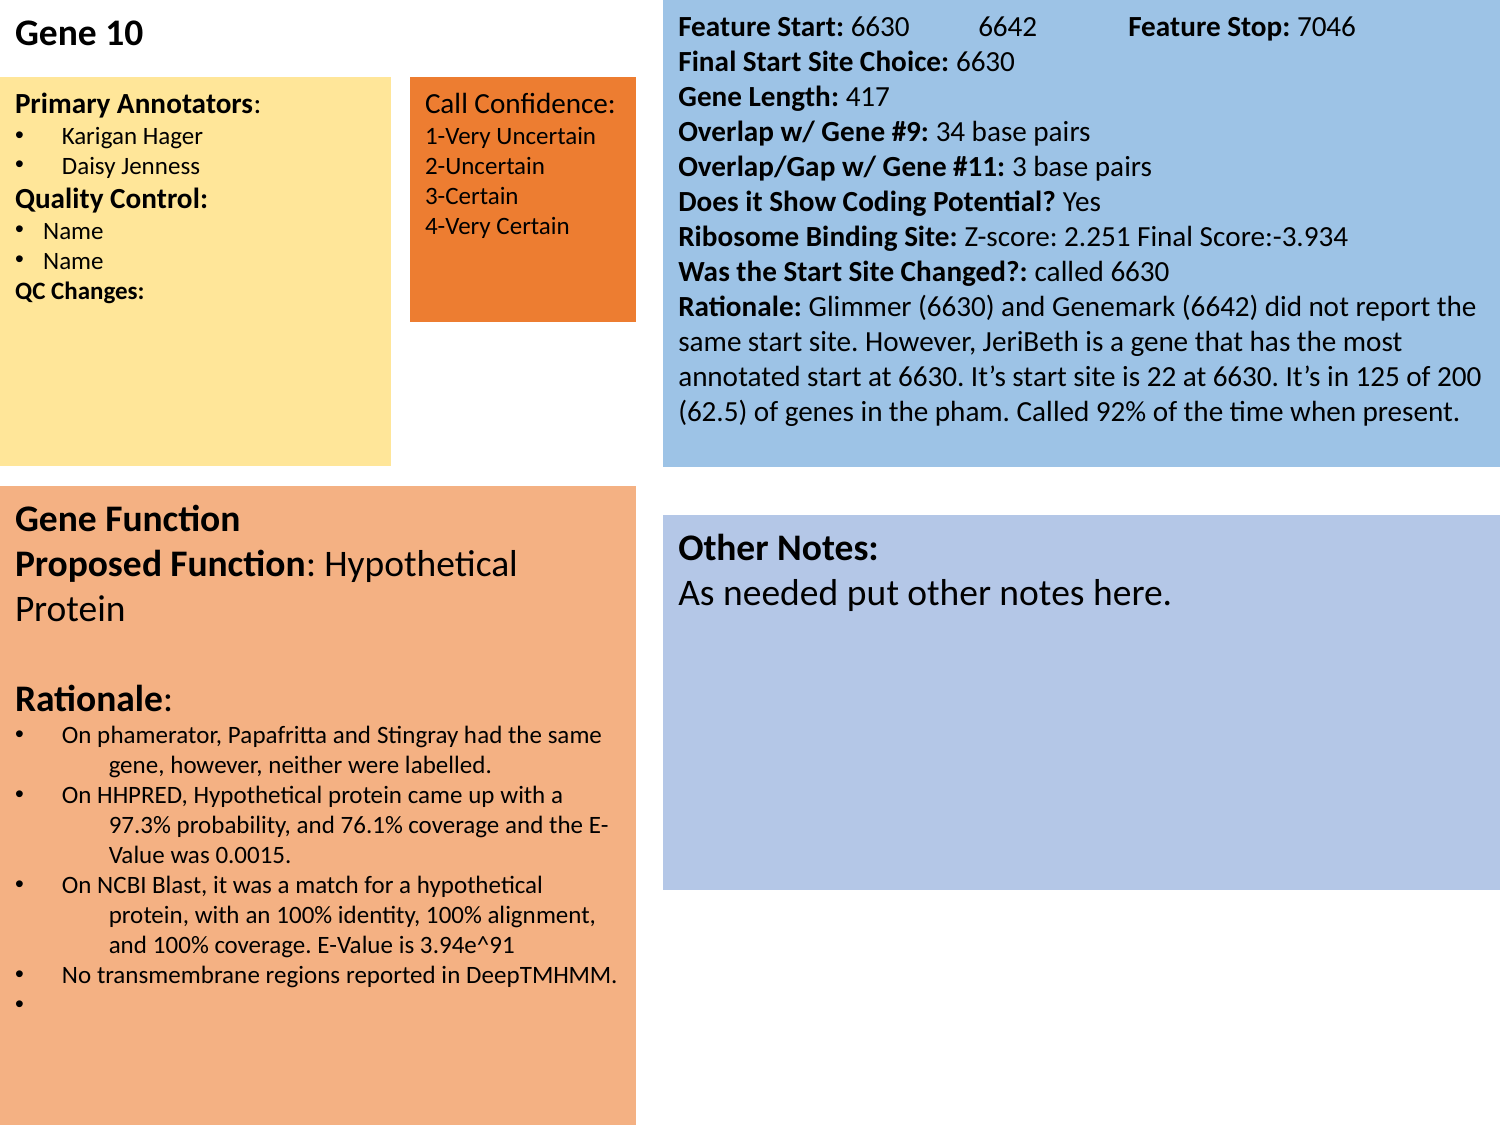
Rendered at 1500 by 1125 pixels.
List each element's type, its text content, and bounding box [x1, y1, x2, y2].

text_box Feature Start: 6630 6642 Feature Stop: 7046 Final Start Site Choice: 6630 Gene Length: 417 Overlap w/ Gene #9: 34 base pairs Overlap/Gap w/ Gene #11: 3 base pairs Does it Show Coding Potential? Yes Ribosome Binding Site: Z-score: 2.251 Final Score:-3.934 Was the Start Site Changed?: called 6630 Rationale: Glimmer (6630) and Genemark (6642) did not report the same start site. However, JeriBeth is a gene that has the most annotated start at 6630. It’s start site is 22 at 6630. It’s in 125 of 200 (62.5) of genes in the pham. Called 92% of the time when present. [663, 0, 1500, 467]
text_box Gene Function Proposed Function: Hypothetical Protein Rationale: On phamerator, Papafritta and Stingray had the same gene, however, neither were labelled. On HHPRED, Hypothetical protein came up with a 97.3% probability, and 76.1% coverage and the E-Value was 0.0015. On NCBI Blast, it was a match for a hypothetical protein, with an 100% identity, 100% alignment, and 100% coverage. E-Value is 3.94e^91 No transmembrane regions reported in DeepTMHMM. [0, 486, 636, 1125]
text_box Call Confidence: 1-Very Uncertain 2-Uncertain 3-Certain 4-Very Certain [410, 77, 636, 322]
text_box Other Notes: As needed put other notes here. [663, 515, 1500, 890]
text_box Gene 10 [0, 0, 160, 61]
text_box Primary Annotators: Karigan Hager Daisy Jenness Quality Control: Name Name QC Changes: [0, 77, 391, 466]
